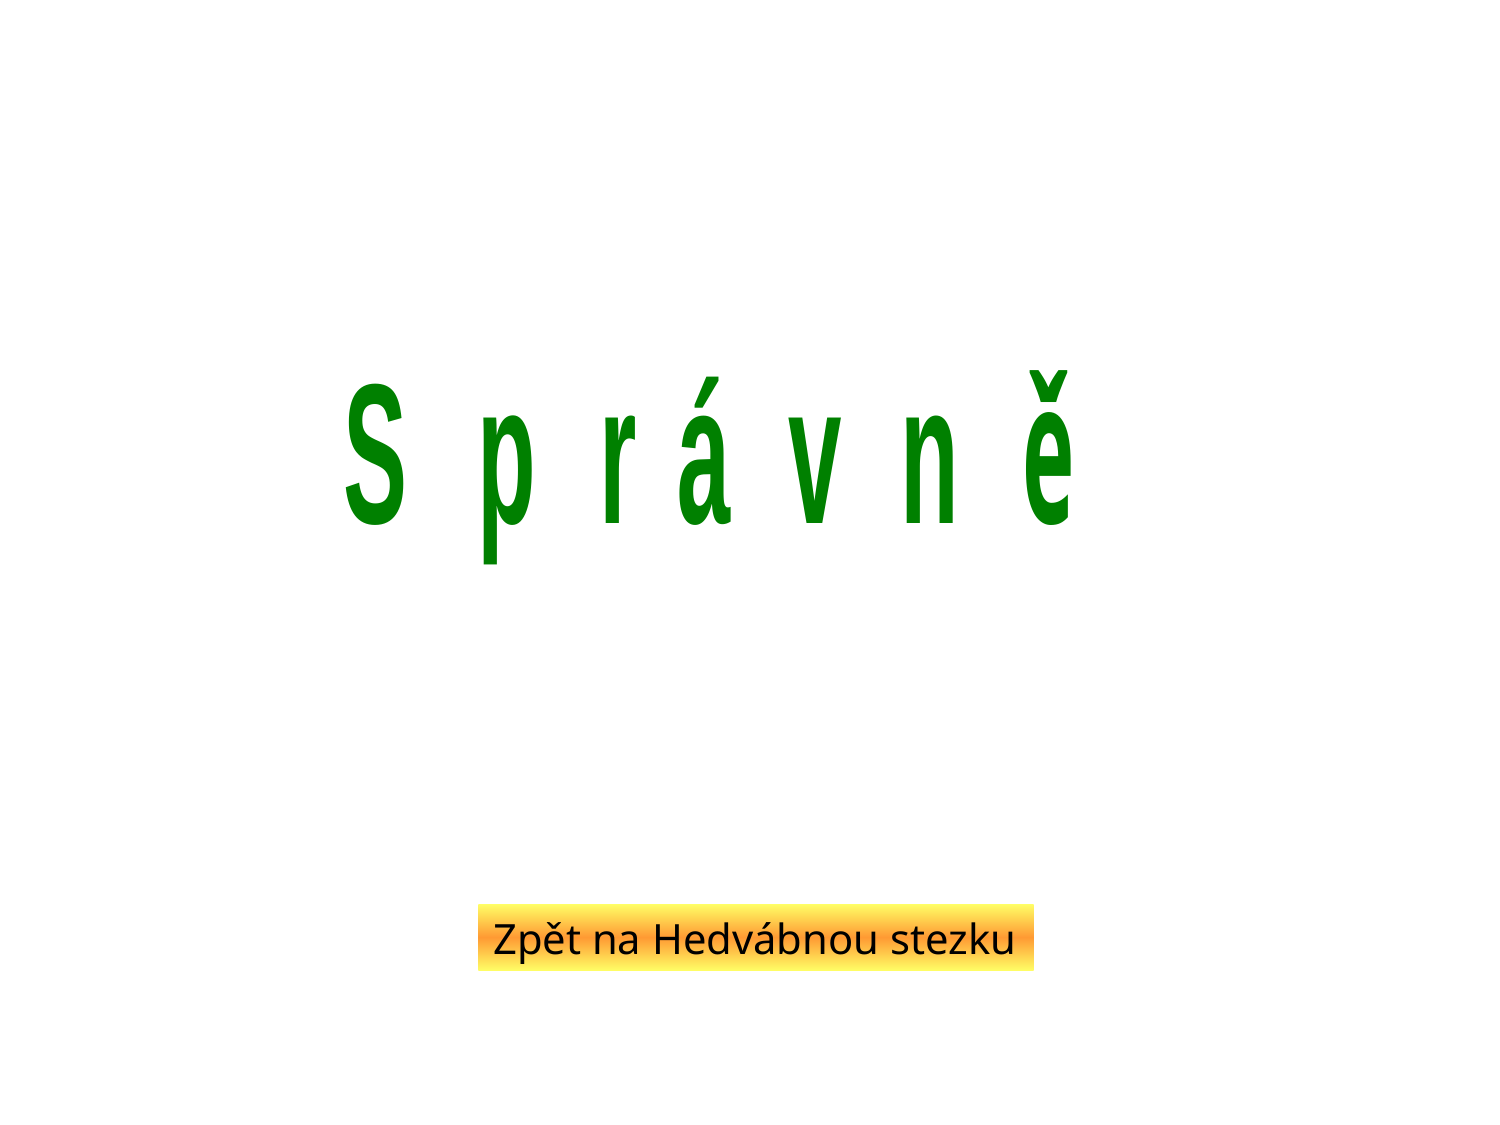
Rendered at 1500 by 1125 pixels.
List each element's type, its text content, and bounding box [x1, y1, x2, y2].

text_box Zpět na Hedvábnou stezku [478, 904, 1034, 971]
picture [265, 324, 1215, 582]
